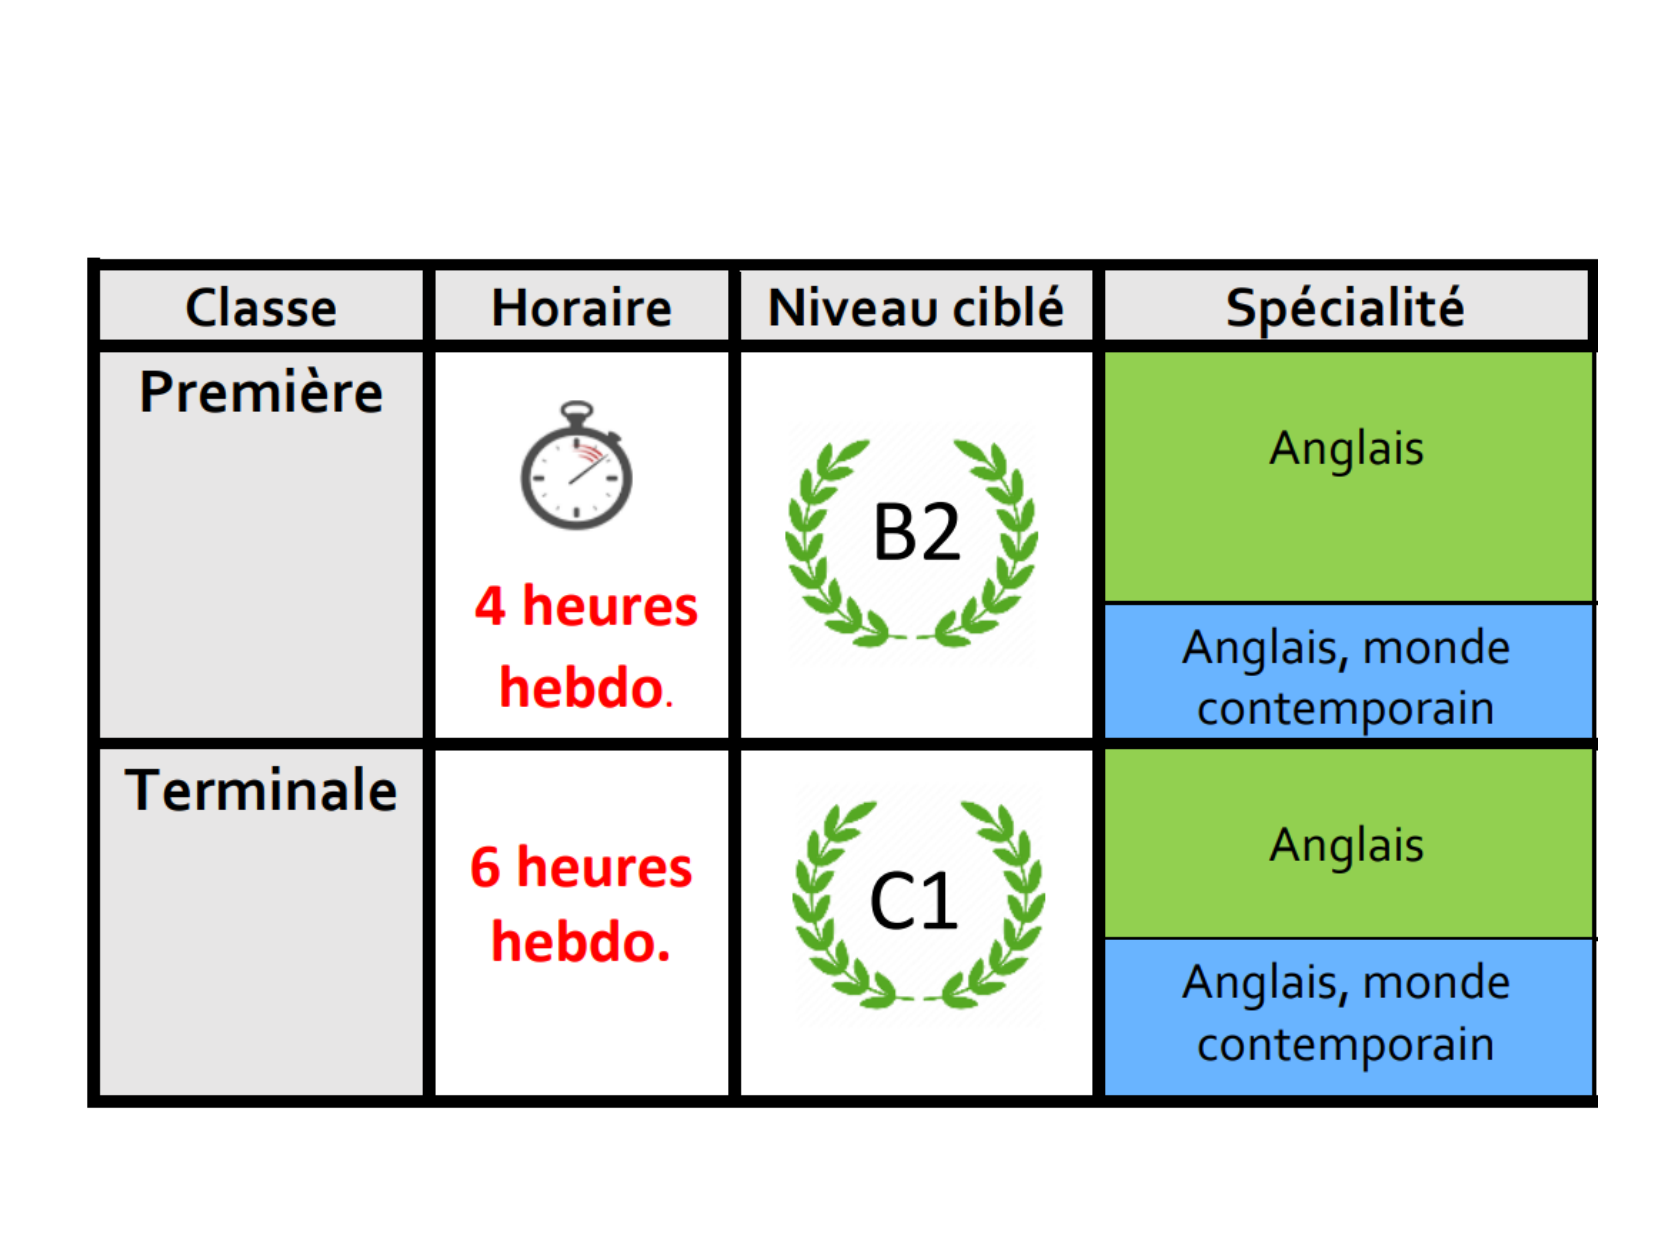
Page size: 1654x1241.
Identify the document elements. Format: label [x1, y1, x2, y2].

picture [76, 248, 1598, 1125]
